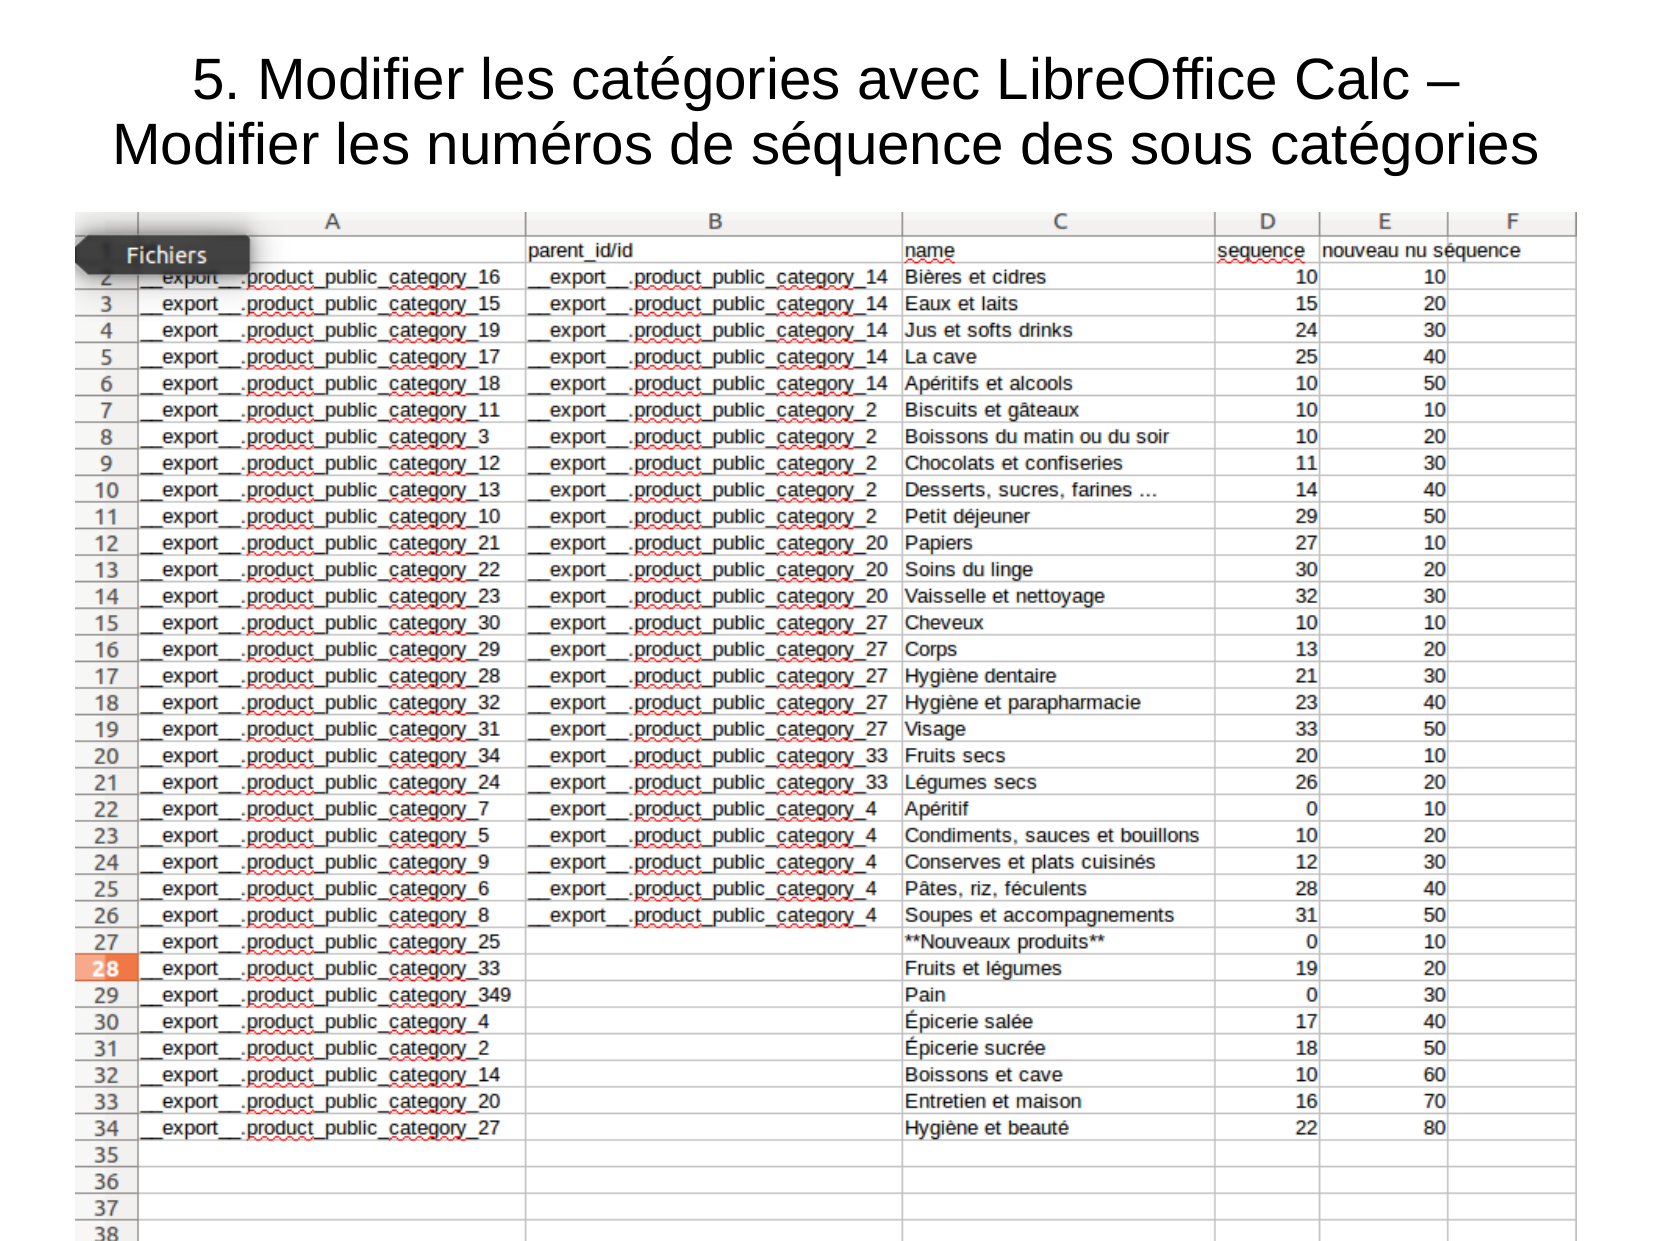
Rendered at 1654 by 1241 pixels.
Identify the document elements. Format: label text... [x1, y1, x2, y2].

picture [75, 212, 1577, 1241]
title 5. Modifier les catégories avec LibreOffice Calc – Modifier les numéros de séquence des sous catégories [82, 8, 1571, 216]
